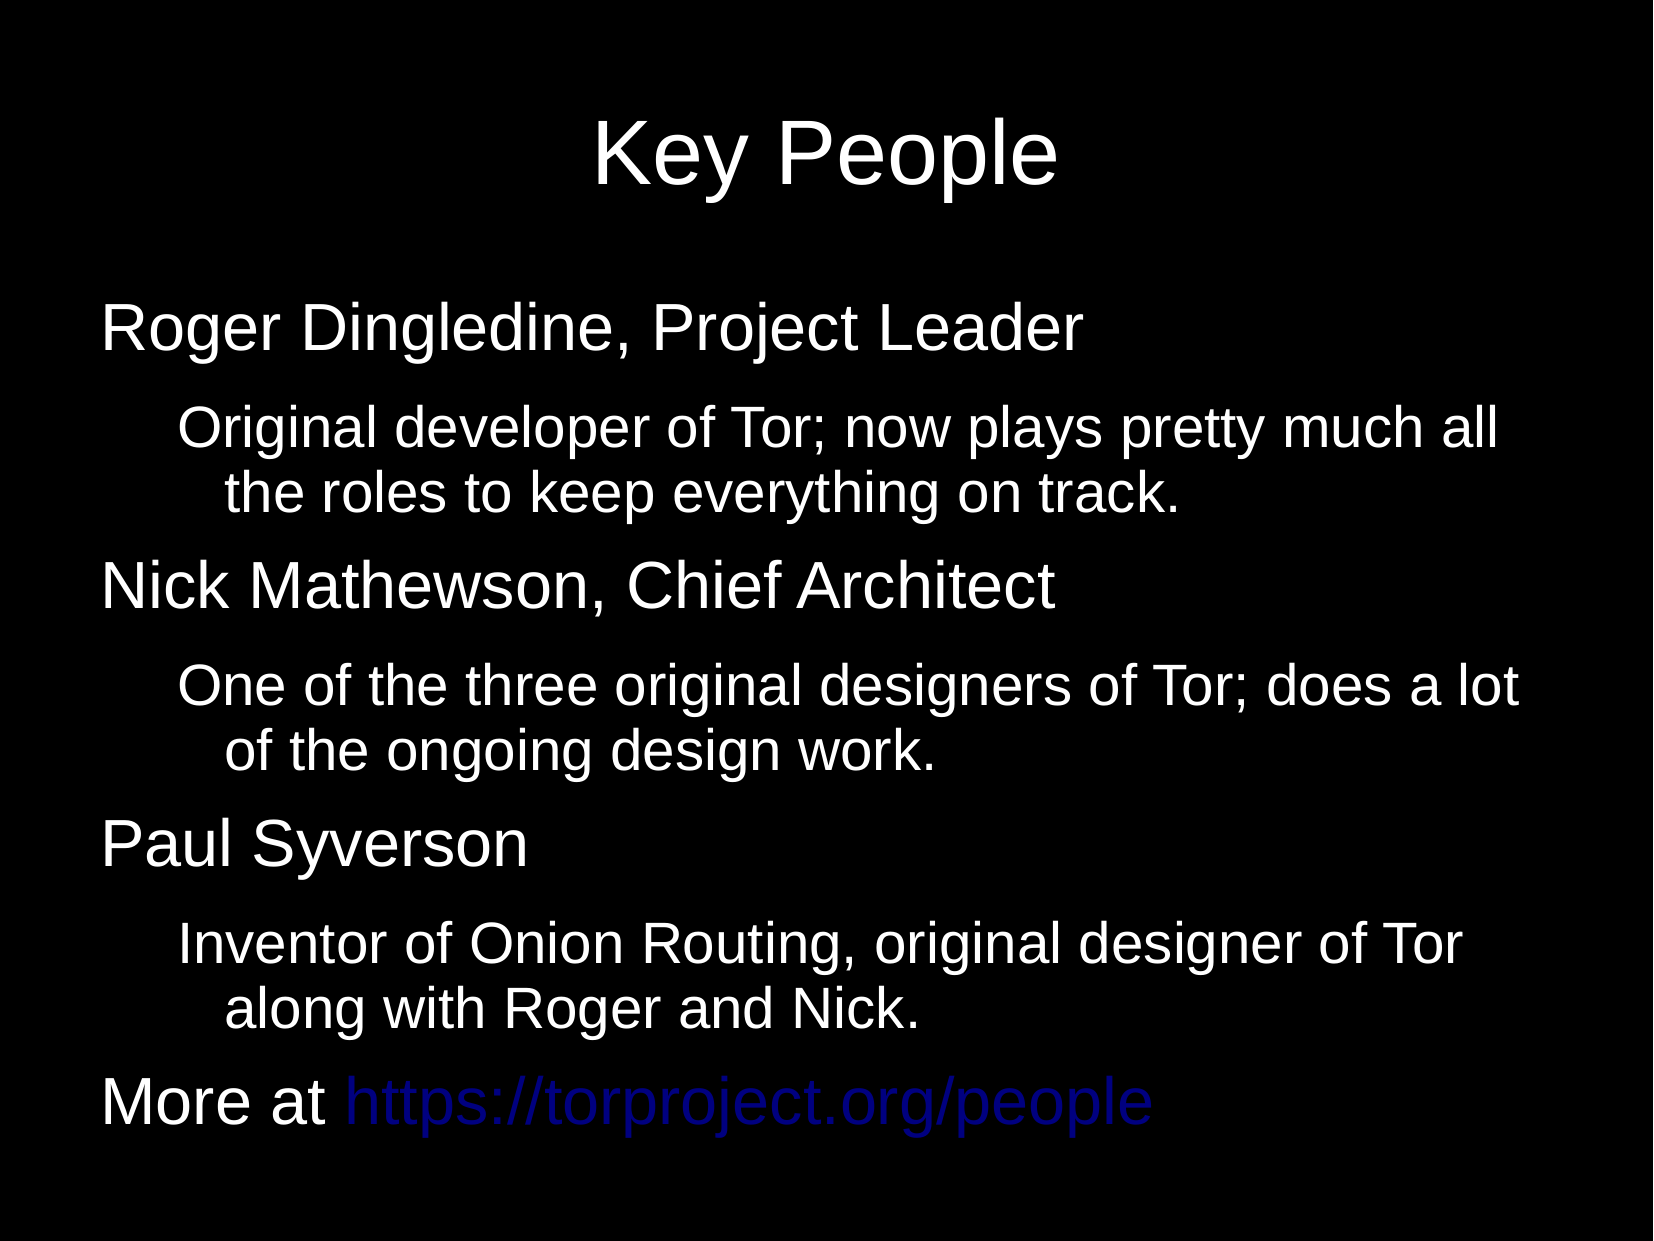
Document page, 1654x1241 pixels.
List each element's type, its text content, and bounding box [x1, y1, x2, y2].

list Roger Dingledine, Project Leader Original developer of Tor; now plays pretty much all the roles to keep everything on track. Nick Mathewson, Chief Architect One of the three original designers of Tor; does a lot of the ongoing design work. Paul Syverson Inventor of Onion Routing, original designer of Tor along with Roger and Nick. More at https://torproject.org/people [82, 290, 1571, 1139]
title Key People [82, 49, 1571, 257]
